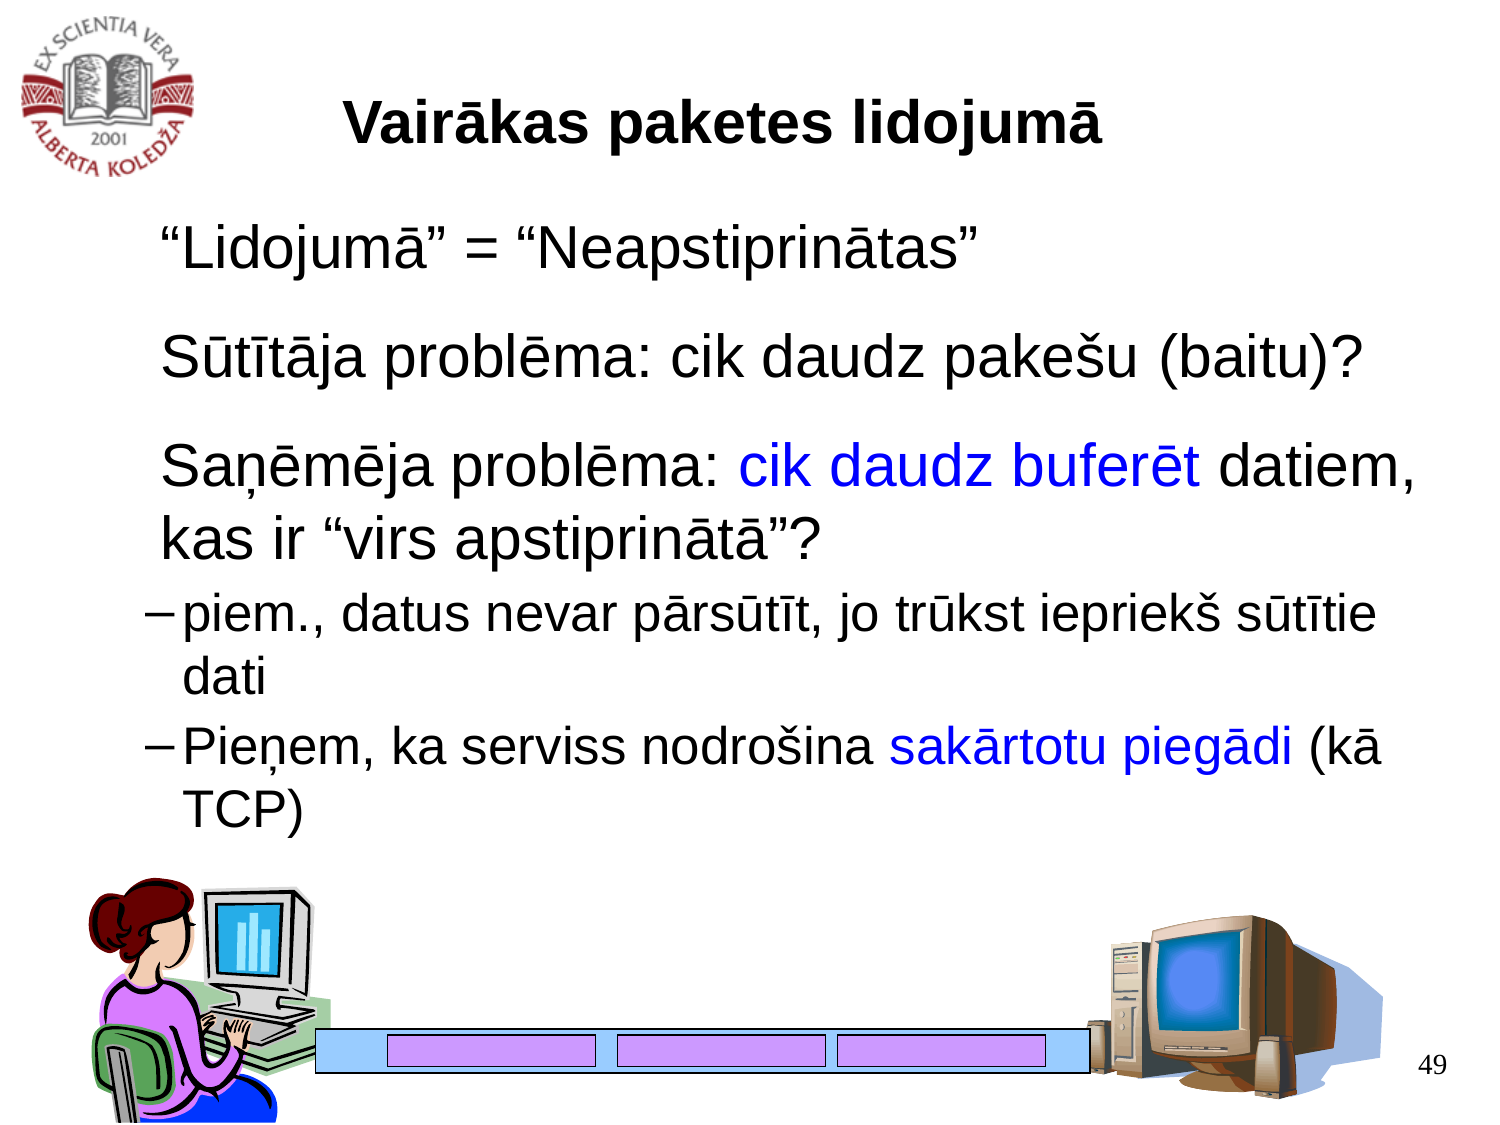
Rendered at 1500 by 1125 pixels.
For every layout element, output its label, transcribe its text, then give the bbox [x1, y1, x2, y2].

list “Lidojumā” = “Neapstiprinātas” Sūtītāja problēma: cik daudz pakešu (baitu)? Saņēmēja problēma: cik daudz buferēt datiem, kas ir “virs apstiprinātā”? piem., datus nevar pārsūtīt, jo trūkst iepriekš sūtītie dati Pieņem, ka serviss nodrošina sakārtotu piegādi (kā TCP) [74, 200, 1463, 1101]
picture [1083, 915, 1384, 1100]
picture [88, 877, 331, 1125]
text_box [315, 1028, 1091, 1073]
picture [21, 16, 194, 177]
title Vairākas paketes lidojumā [50, 62, 1374, 175]
